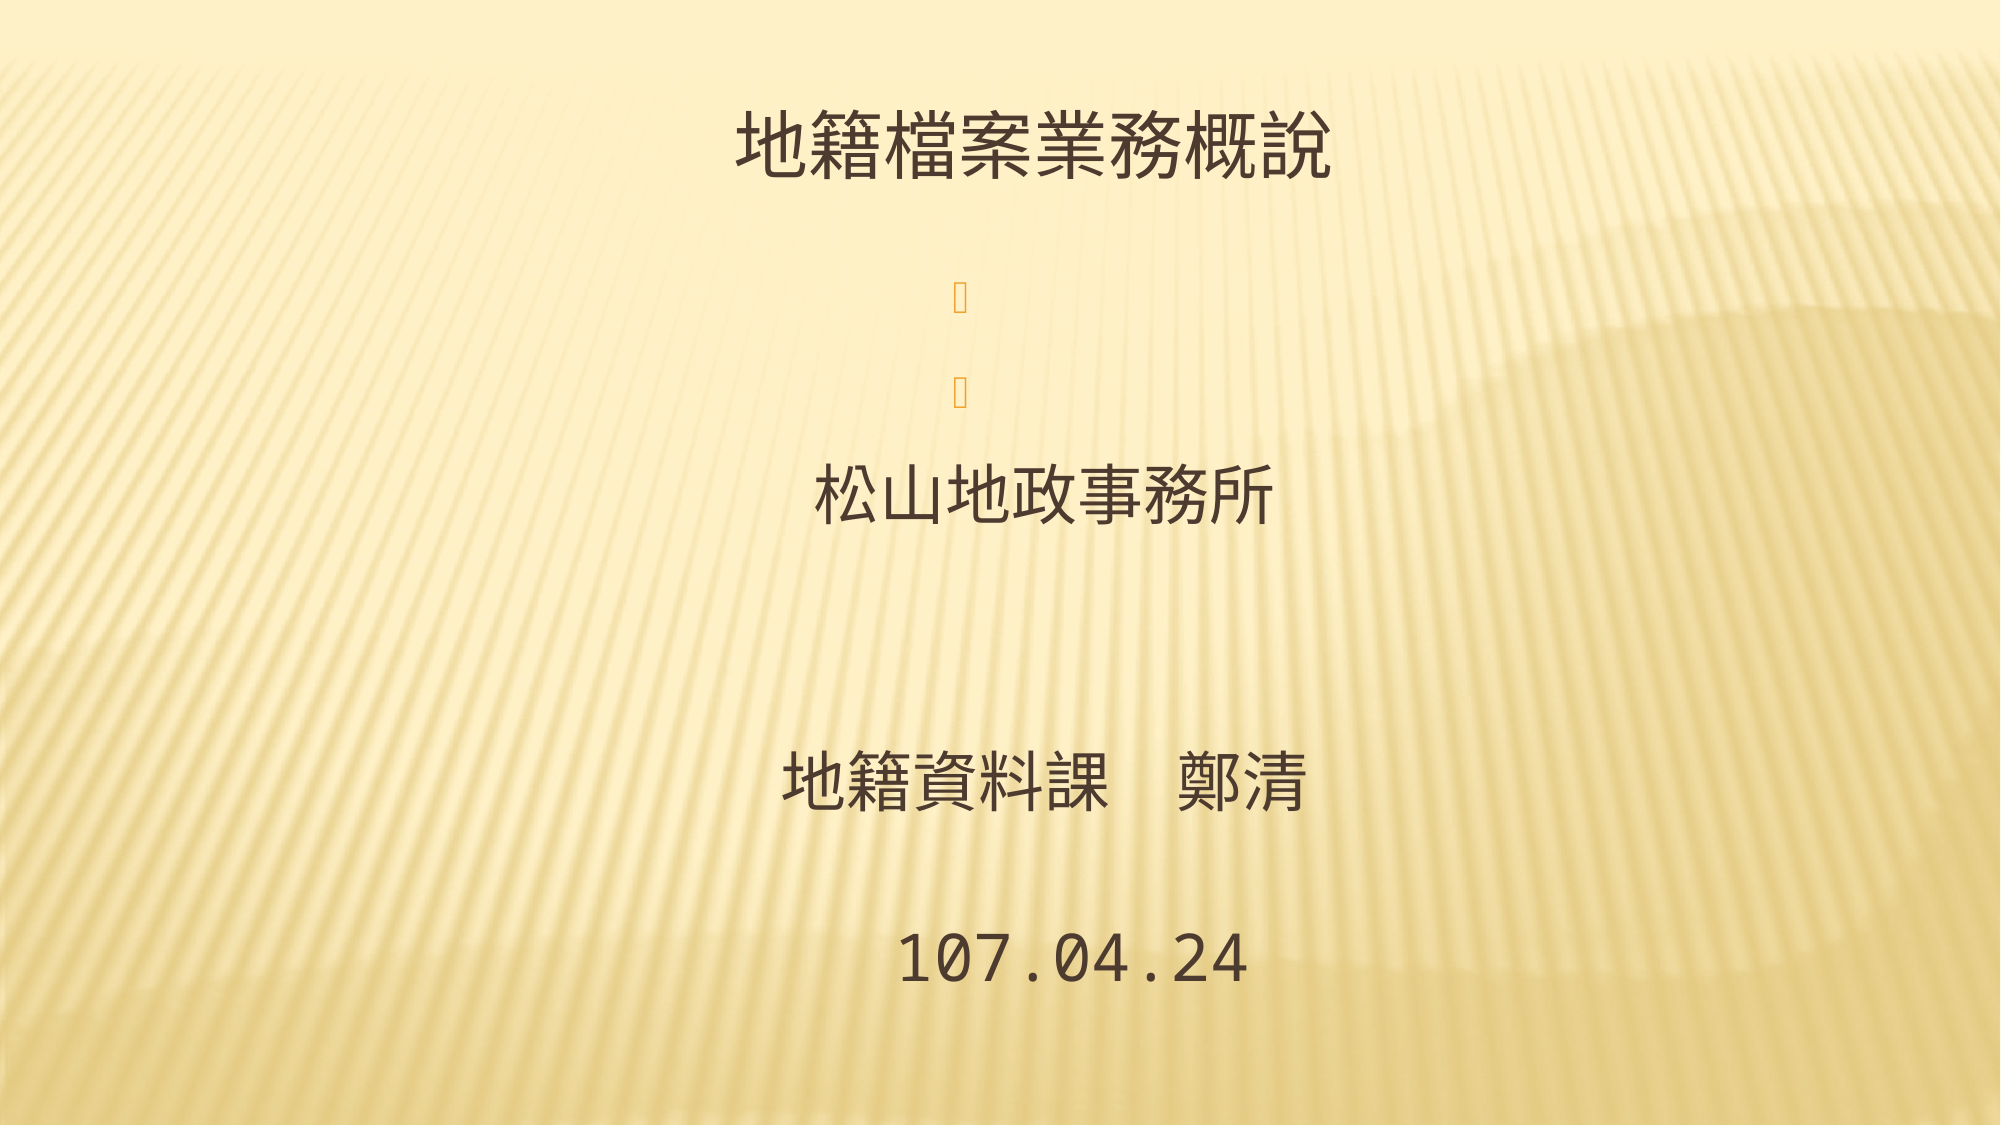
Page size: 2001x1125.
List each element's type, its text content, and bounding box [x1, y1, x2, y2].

title 地籍檔案業務概說 [66, 75, 1967, 213]
list 松山地政事務所 地籍資料課 鄭清 107.04.24 [66, 254, 1967, 1009]
